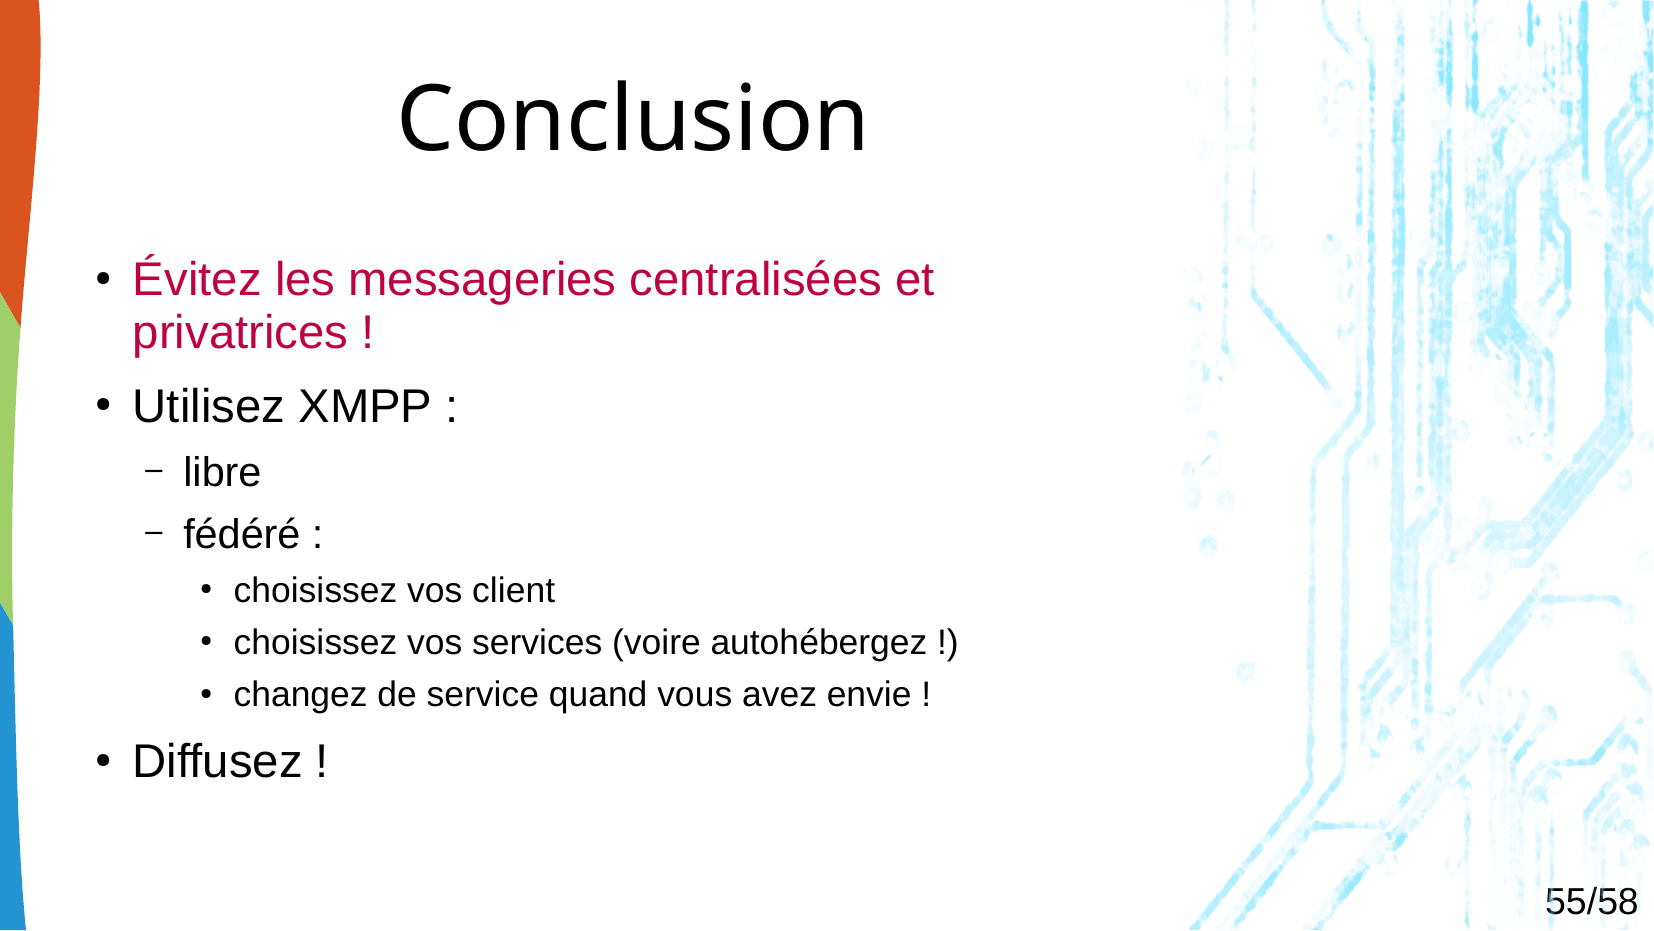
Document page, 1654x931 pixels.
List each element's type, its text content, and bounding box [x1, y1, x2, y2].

list Évitez les messageries centralisées et privatrices ! Utilisez XMPP : libre fédéré : choisissez vos client choisissez vos services (voire autohébergez !) changez de service quand vous avez envie ! Diffusez ! [82, 252, 1185, 793]
picture [1183, 1, 1654, 931]
title Conclusion [82, 37, 1185, 193]
